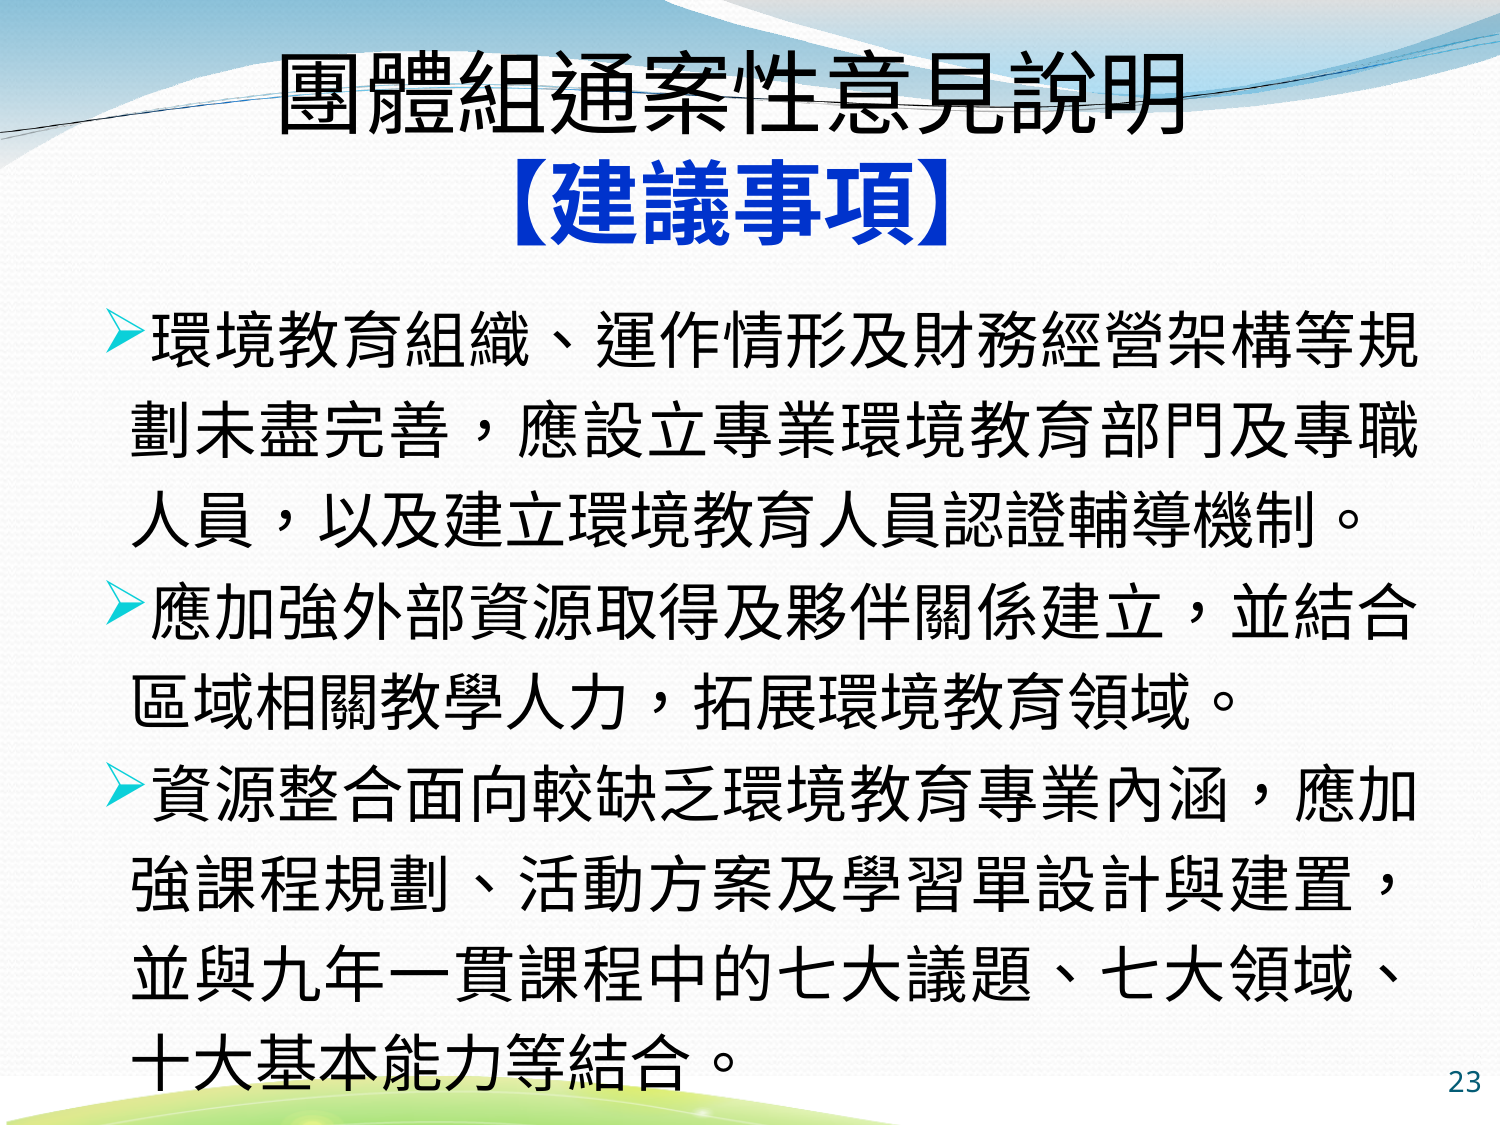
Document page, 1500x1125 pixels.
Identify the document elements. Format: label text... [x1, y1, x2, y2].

picture [0, 0, 1500, 1125]
text_box 團體組通案性意見說明 【建議事項】 [0, 42, 1483, 256]
list 環境教育組織、運作情形及財務經營架構等規劃未盡完善，應設立專業環境教育部門及專職人員，以及建立環境教育人員認證輔導機制。 應加強外部資源取得及夥伴關係建立，並結合區域相關教學人力，拓展環境教育領域。 資源整合面向較缺乏環境教育專業內涵，應加強課程規劃、活動方案及學習單設計與建置，並與九年一貫課程中的七大議題、七大領域、十大基本能力等結合。 [41, 278, 1436, 1082]
text_box <編號> [1357, 1042, 1483, 1103]
